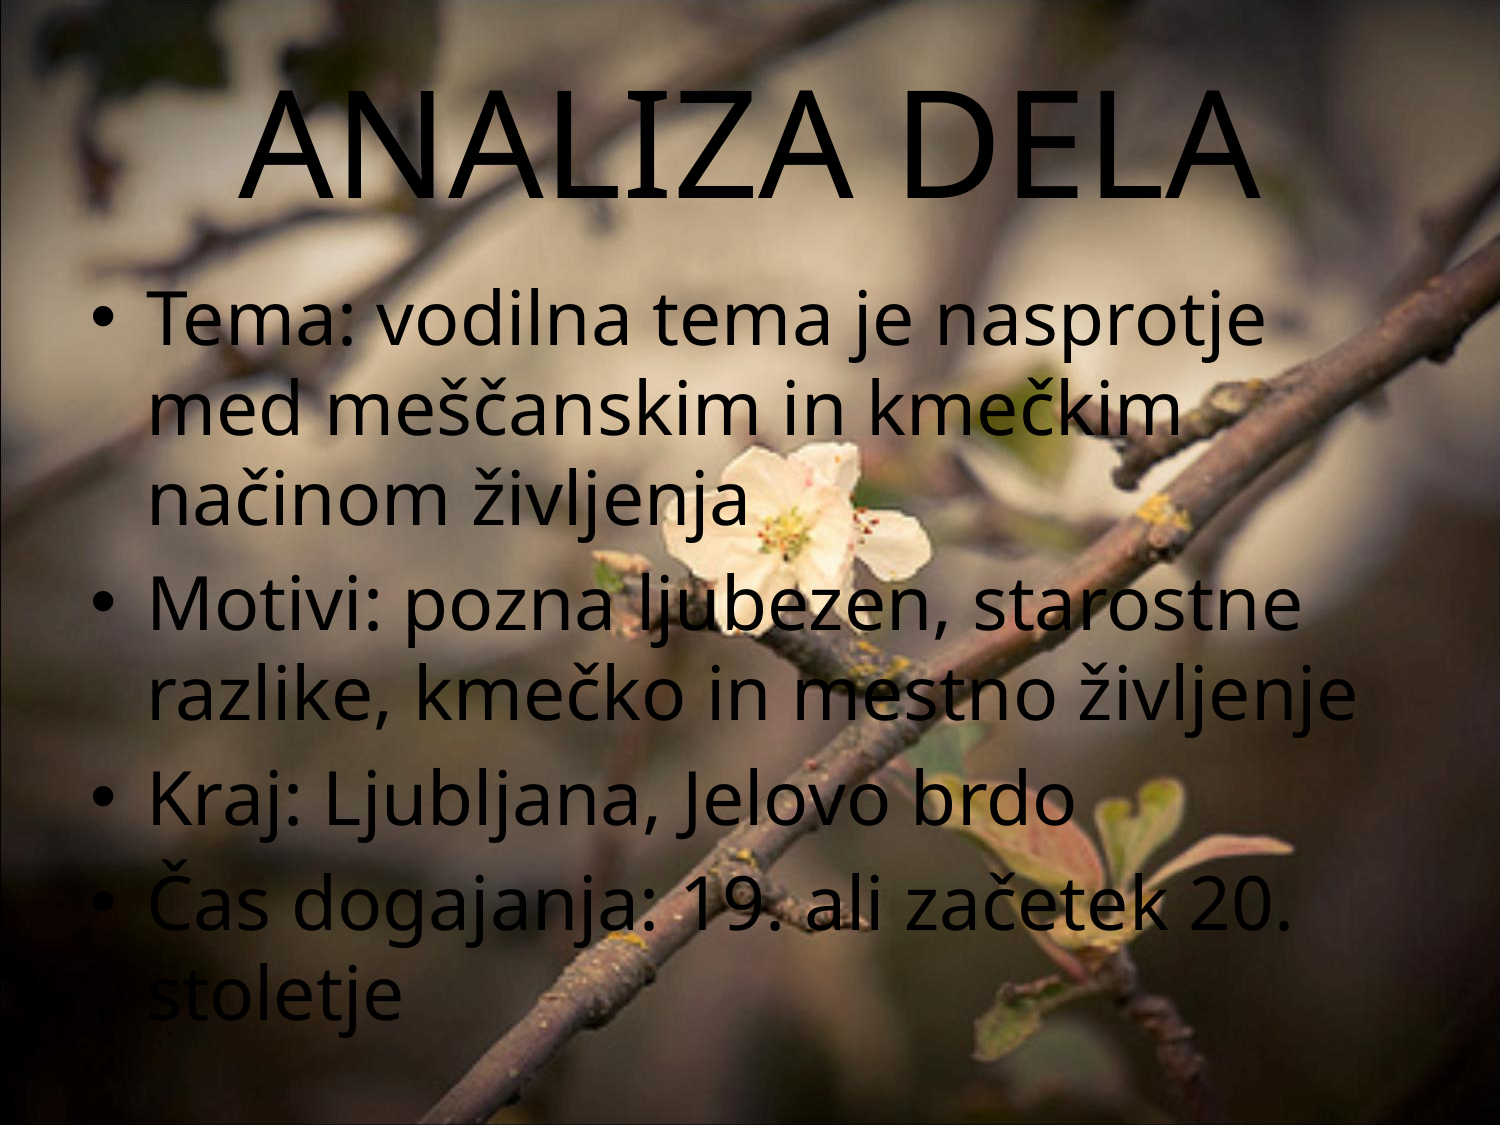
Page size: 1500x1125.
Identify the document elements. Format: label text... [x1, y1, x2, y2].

list Tema: vodilna tema je nasprotje med meščanskim in kmečkim načinom življenja Motivi: pozna ljubezen, starostne razlike, kmečko in mestno življenje Kraj: Ljubljana, Jelovo brdo Čas dogajanja: 19. ali začetek 20. stoletje [75, 262, 1425, 1005]
title ANALIZA DELA [75, 45, 1425, 233]
picture [0, 0, 1500, 1125]
